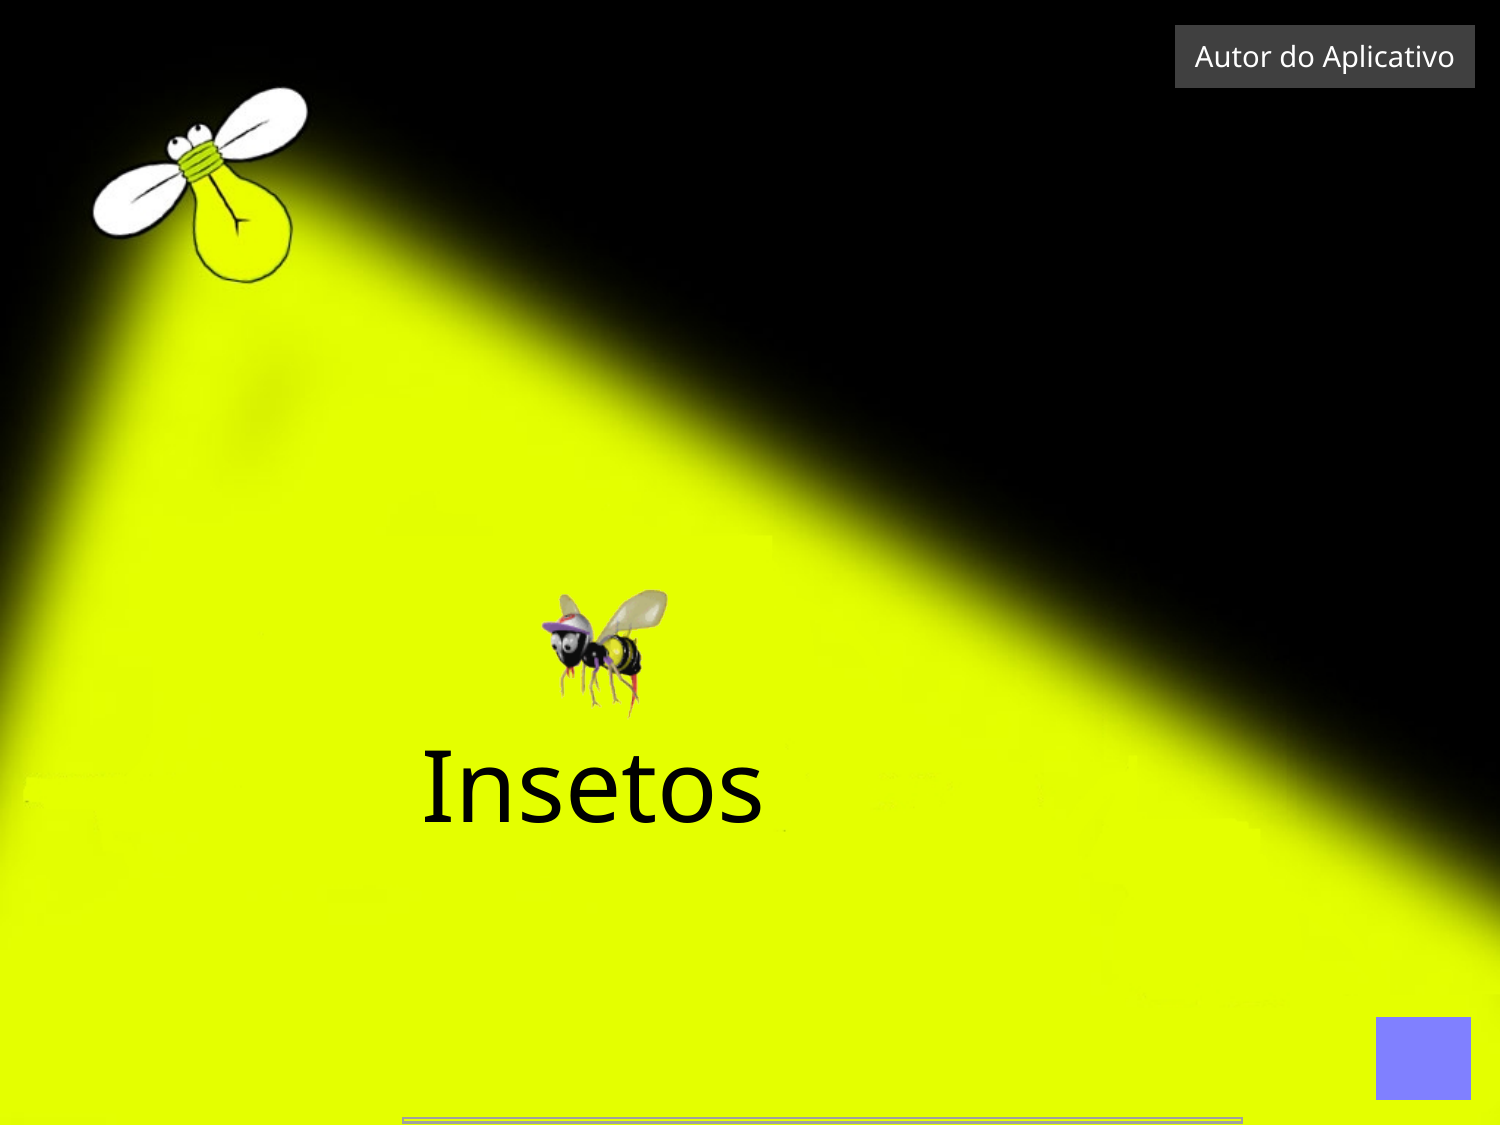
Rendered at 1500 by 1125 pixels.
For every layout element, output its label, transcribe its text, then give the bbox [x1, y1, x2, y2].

text_box Insetos [375, 714, 813, 851]
picture [0, 0, 1500, 1125]
